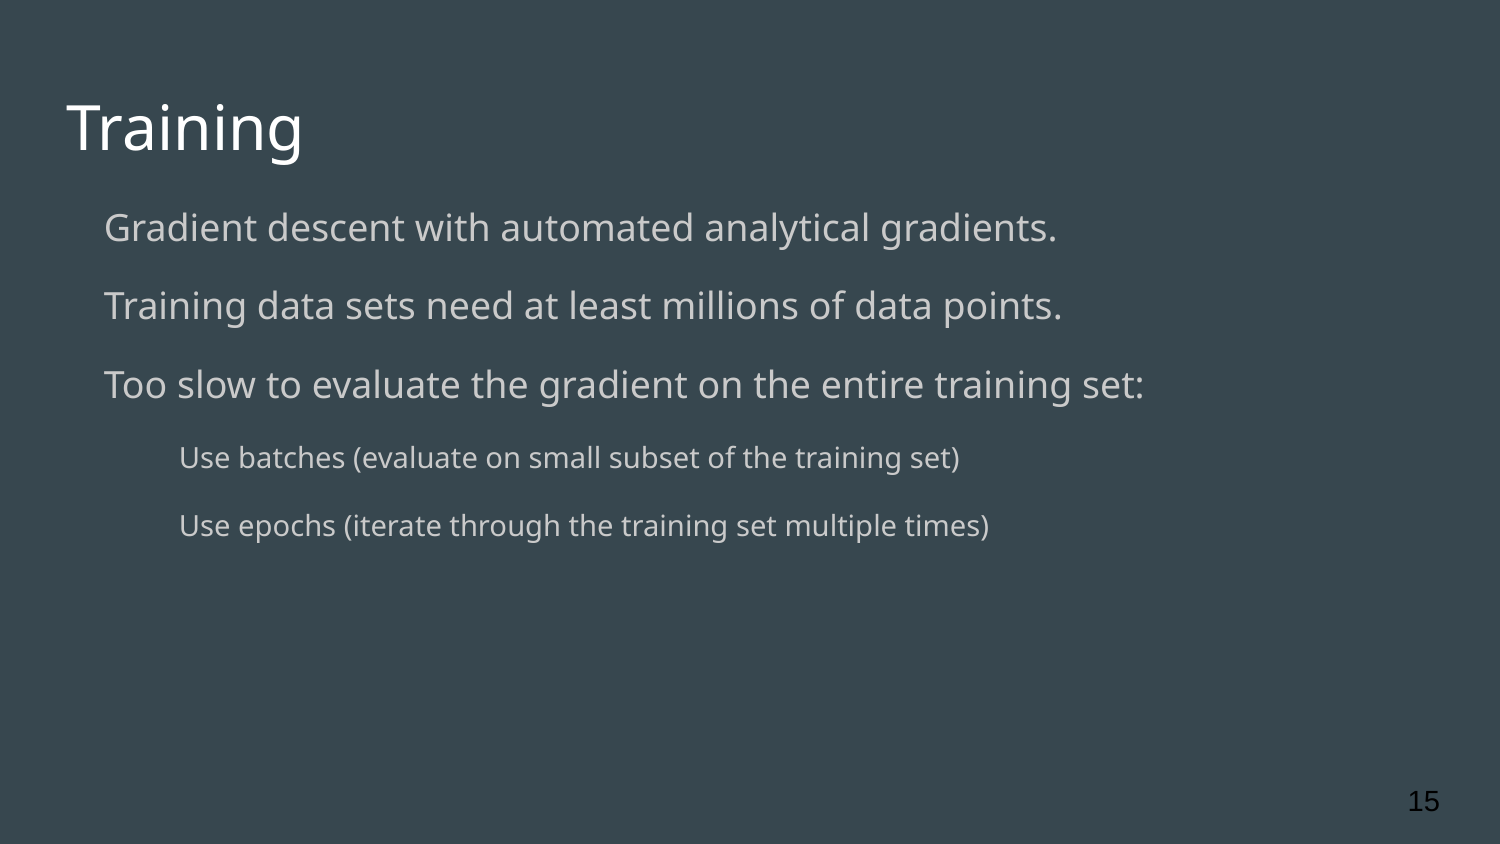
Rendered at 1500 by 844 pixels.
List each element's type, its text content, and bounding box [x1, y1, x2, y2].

title Training [51, 72, 1449, 167]
slide_number <number> [1392, 767, 1483, 833]
list Gradient descent with automated analytical gradients. Training data sets need at least millions of data points. Too slow to evaluate the gradient on the entire training set: Use batches (evaluate on small subset of the training set) Use epochs (iterate through the training set multiple times) [51, 189, 1449, 750]
